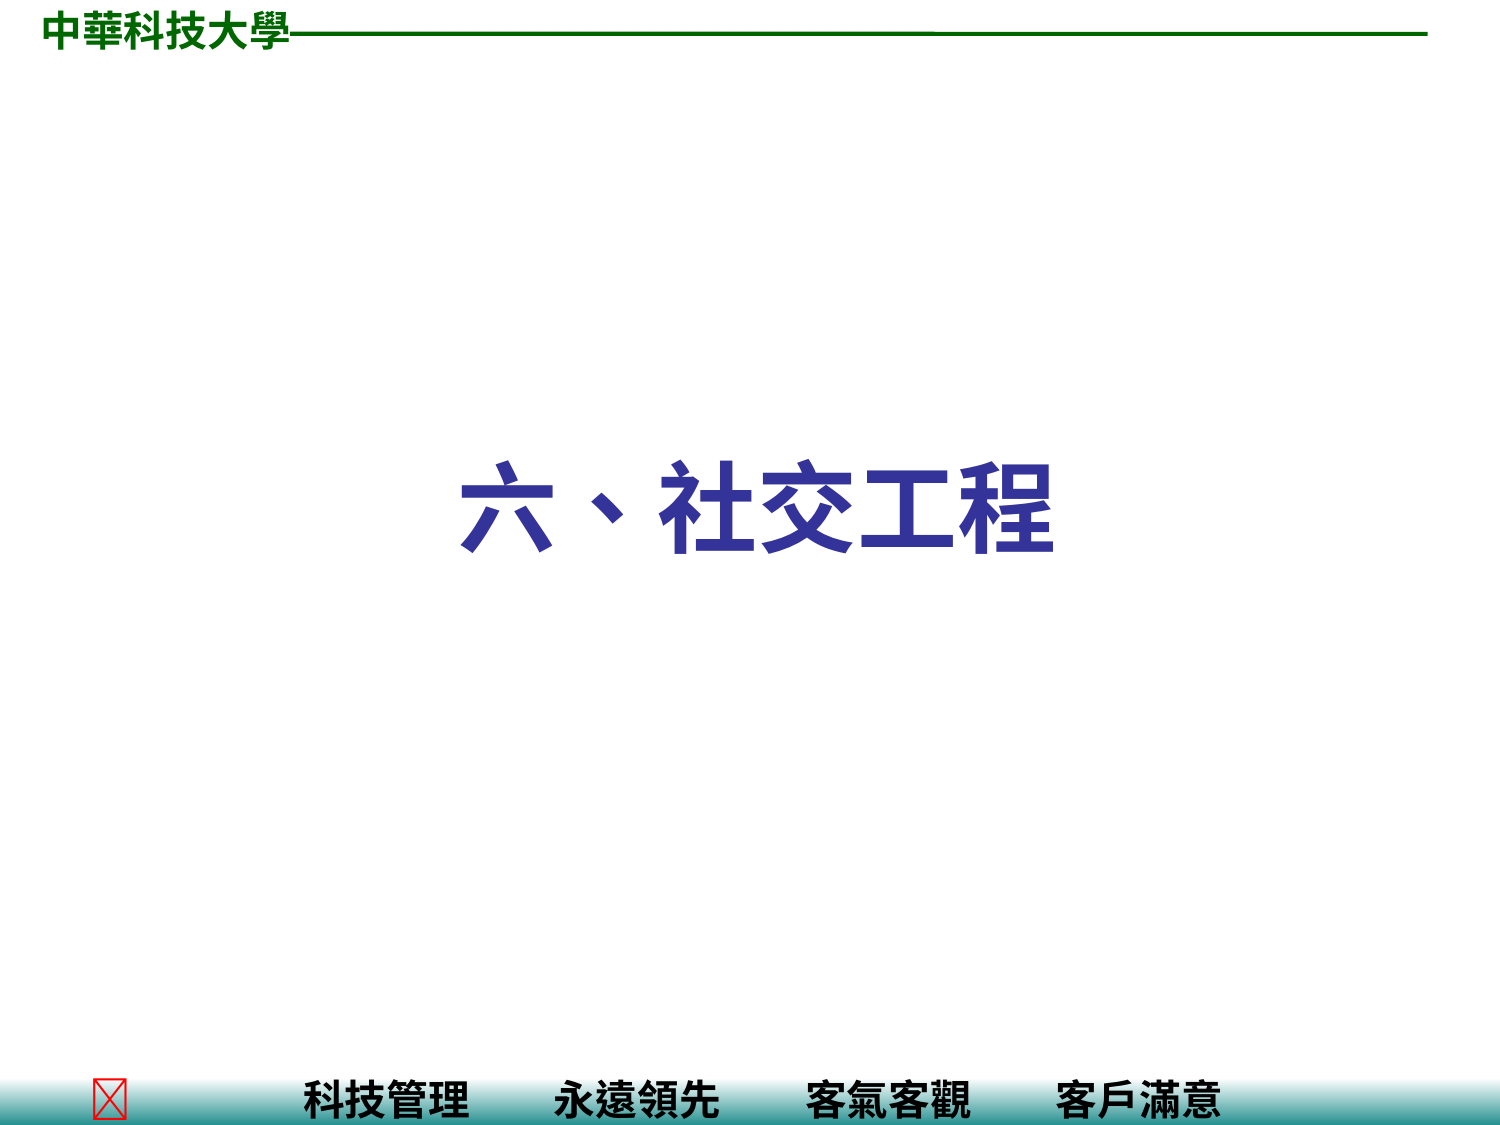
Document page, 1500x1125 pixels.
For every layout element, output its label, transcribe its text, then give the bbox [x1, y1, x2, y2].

title 六、社交工程 [187, 437, 1329, 574]
